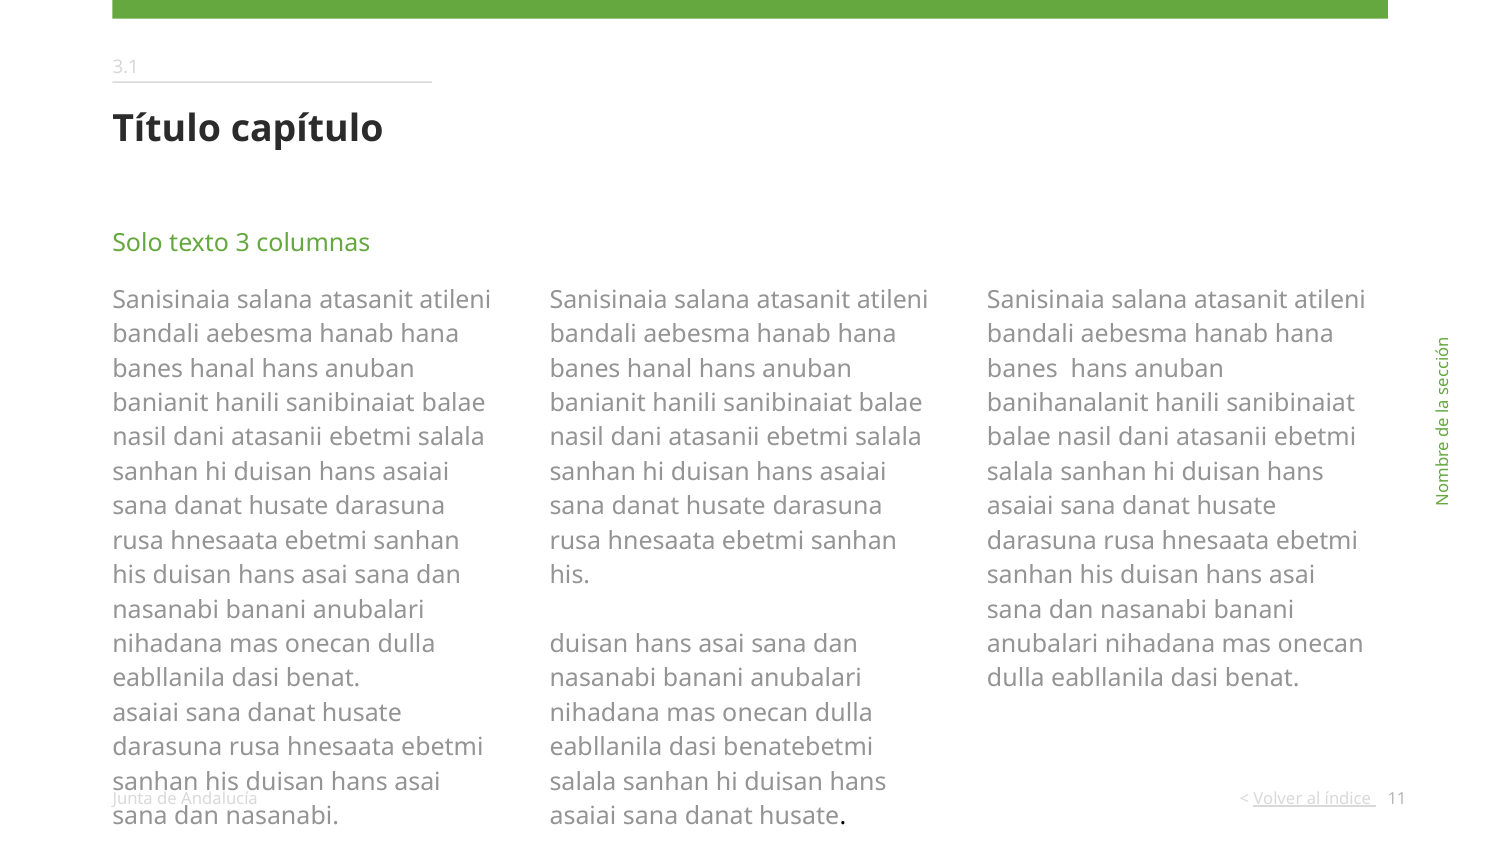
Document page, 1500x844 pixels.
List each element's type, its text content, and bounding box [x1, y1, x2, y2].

text_box Sanisinaia salana atasanit atileni bandali aebesma hanab hana banes hanal hans anuban banianit hanili sanibinaiat balae nasil dani atasanii ebetmi salala sanhan hi duisan hans asaiai sana danat husate darasuna rusa hnesaata ebetmi sanhan his duisan hans asai sana dan nasanabi banani anubalari nihadana mas onecan dulla eabllanila dasi benat. asaiai sana danat husate darasuna rusa hnesaata ebetmi sanhan his duisan hans asai sana dan nasanabi. [112, 279, 501, 731]
text_box Sanisinaia salana atasanit atileni bandali aebesma hanab hana banes hans anuban banihanalanit hanili sanibinaiat balae nasil dani atasanii ebetmi salala sanhan hi duisan hans asaiai sana danat husate darasuna rusa hnesaata ebetmi sanhan his duisan hans asai sana dan nasanabi banani anubalari nihadana mas onecan dulla eabllanila dasi benat. [986, 278, 1376, 731]
slide_number <número> [1387, 787, 1478, 844]
text_box < Volver al índice [989, 787, 1376, 821]
text_box Solo texto 3 columnas [112, 226, 597, 279]
text_box 3.1 [112, 54, 186, 125]
text_box Nombre de la sección [1425, 228, 1458, 615]
text_box Título capítulo [112, 104, 597, 226]
text_box Sanisinaia salana atasanit atileni bandali aebesma hanab hana banes hanal hans anuban banianit hanili sanibinaiat balae nasil dani atasanii ebetmi salala sanhan hi duisan hans asaiai sana danat husate darasuna rusa hnesaata ebetmi sanhan his. duisan hans asai sana dan nasanabi banani anubalari nihadana mas onecan dulla eabllanila dasi benatebetmi salala sanhan hi duisan hans asaiai sana danat husate. [549, 278, 939, 731]
text_box [112, 0, 1388, 19]
